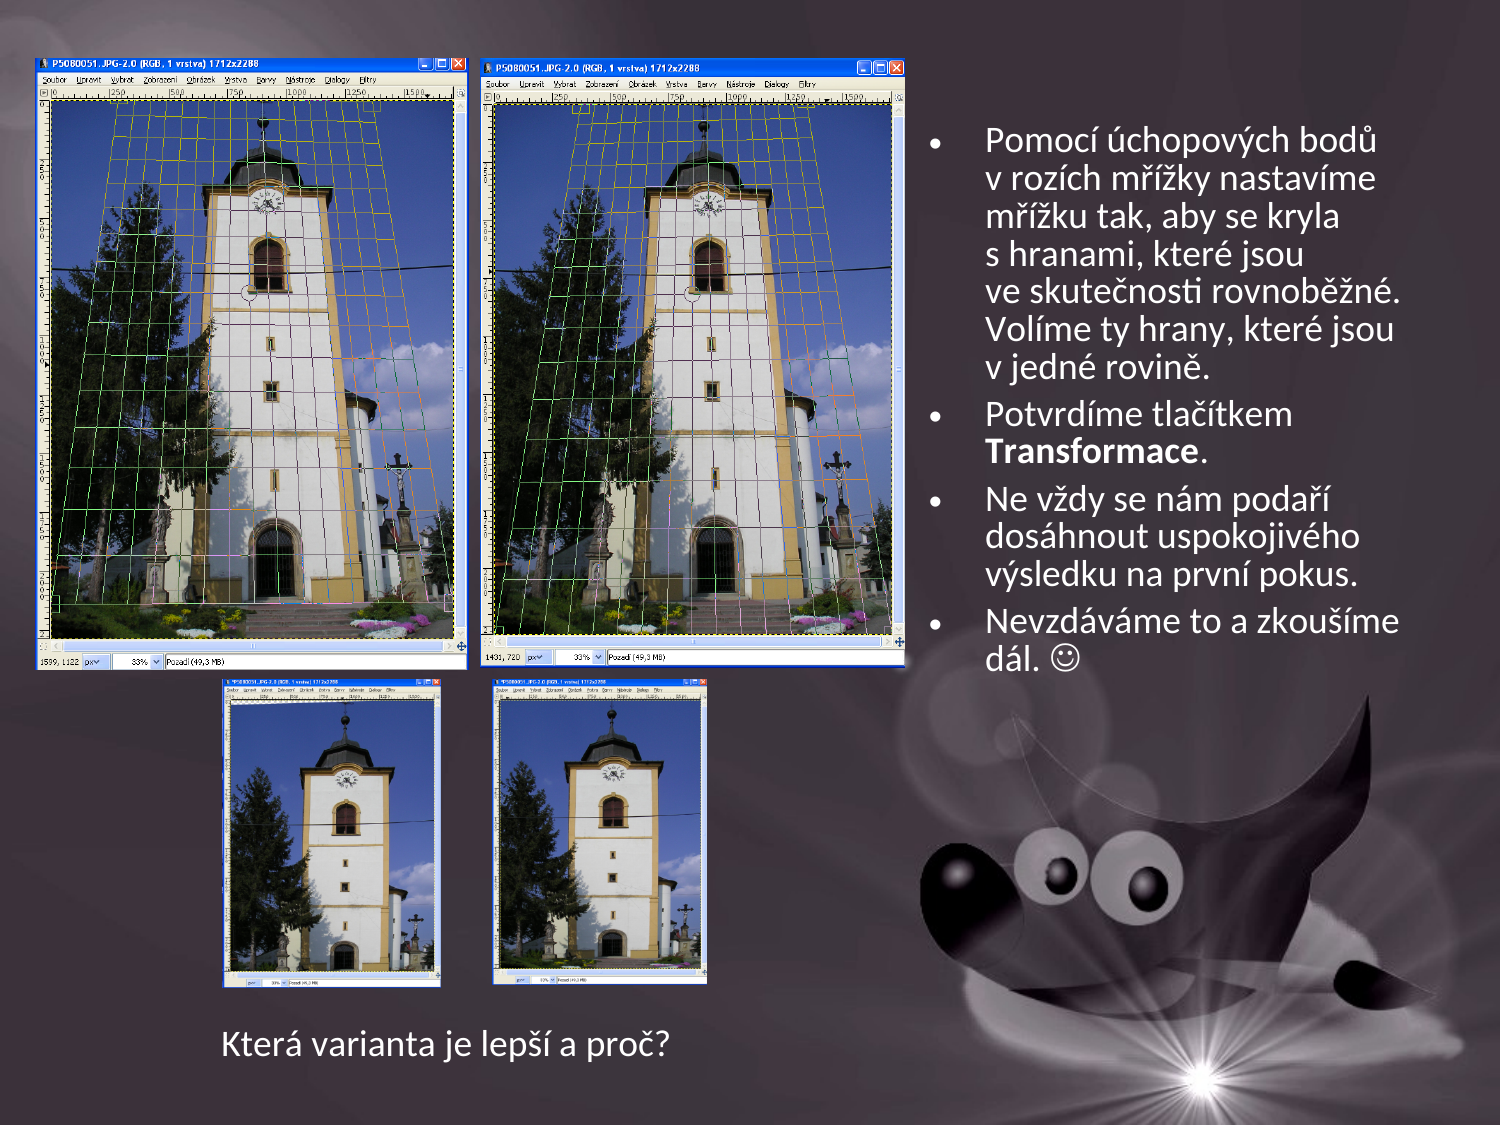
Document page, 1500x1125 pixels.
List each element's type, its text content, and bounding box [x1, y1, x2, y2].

list Pomocí úchopových bodů v rozích mřížky nastavíme mřížku tak, aby se kryla s hranami, které jsou ve skutečnosti rovnoběžné. Volíme ty hrany, které jsou v jedné rovině. Potvrdíme tlačítkem Transformace. Ne vždy se nám podaří dosáhnout uspokojivého výsledku na první pokus. Nevzdáváme to a zkoušíme dál.  [914, 117, 1447, 845]
picture [0, 0, 1500, 1125]
text_box Která varianta je lepší a proč? [206, 1011, 833, 1072]
